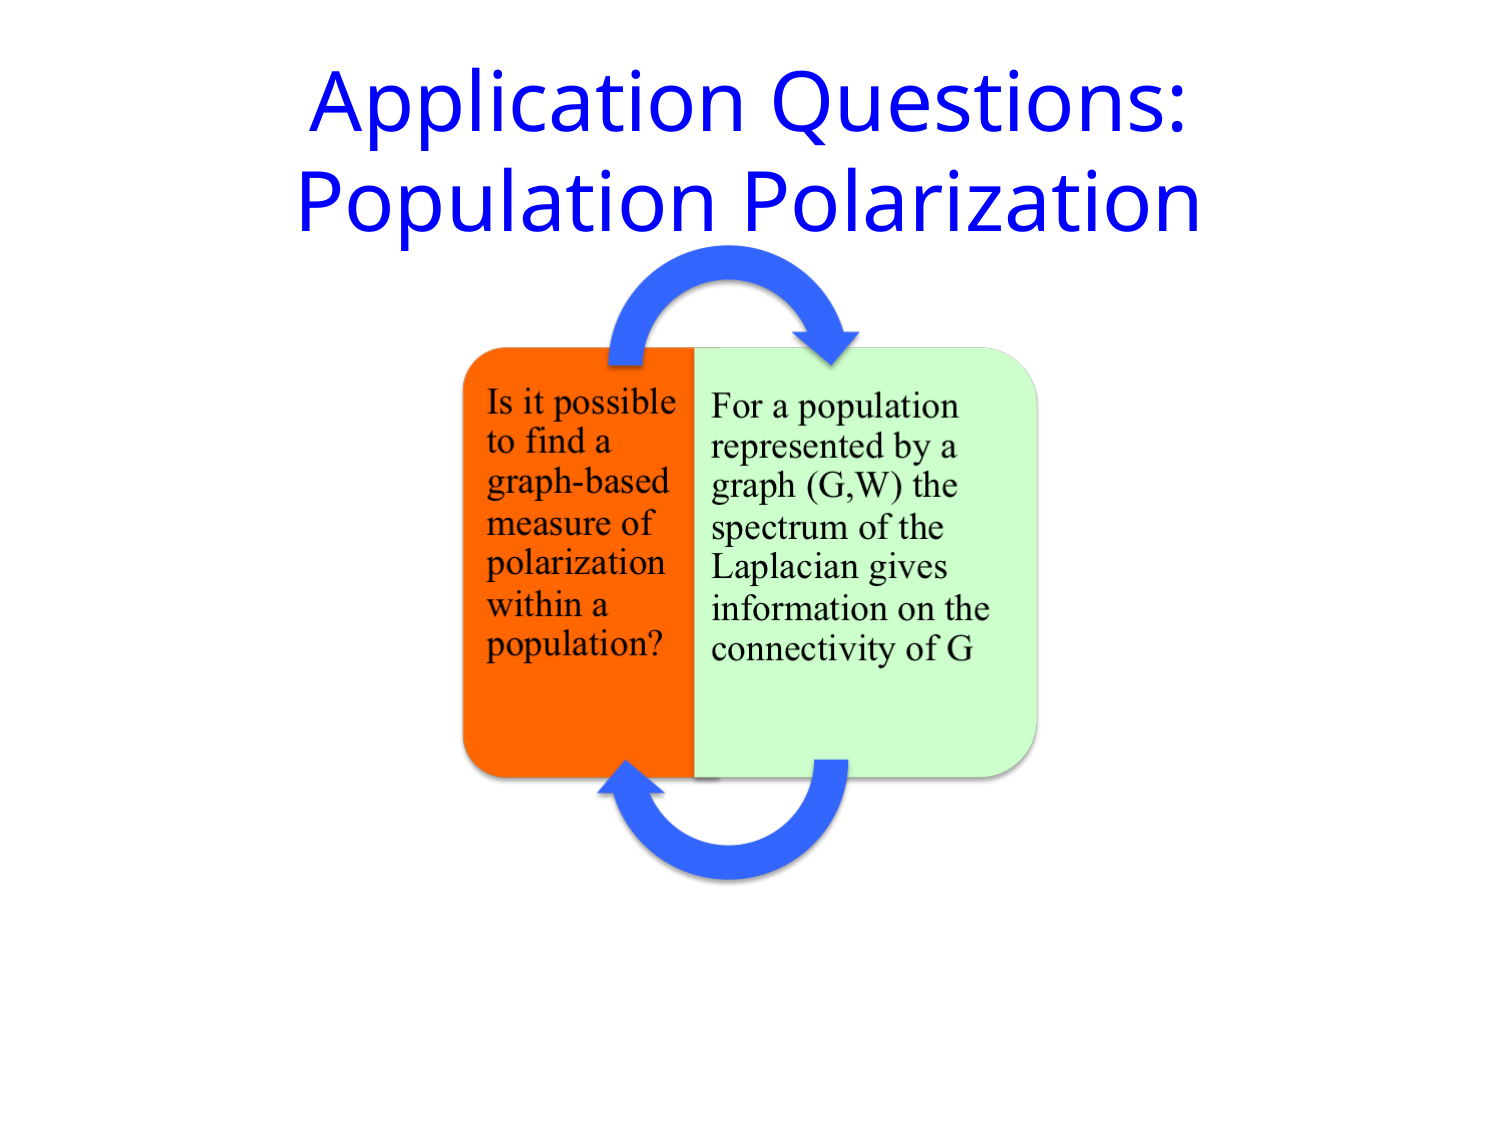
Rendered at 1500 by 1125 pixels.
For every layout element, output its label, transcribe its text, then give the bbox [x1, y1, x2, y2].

title Application Questions: Population Polarization [112, 40, 1388, 256]
picture [249, 228, 1251, 897]
